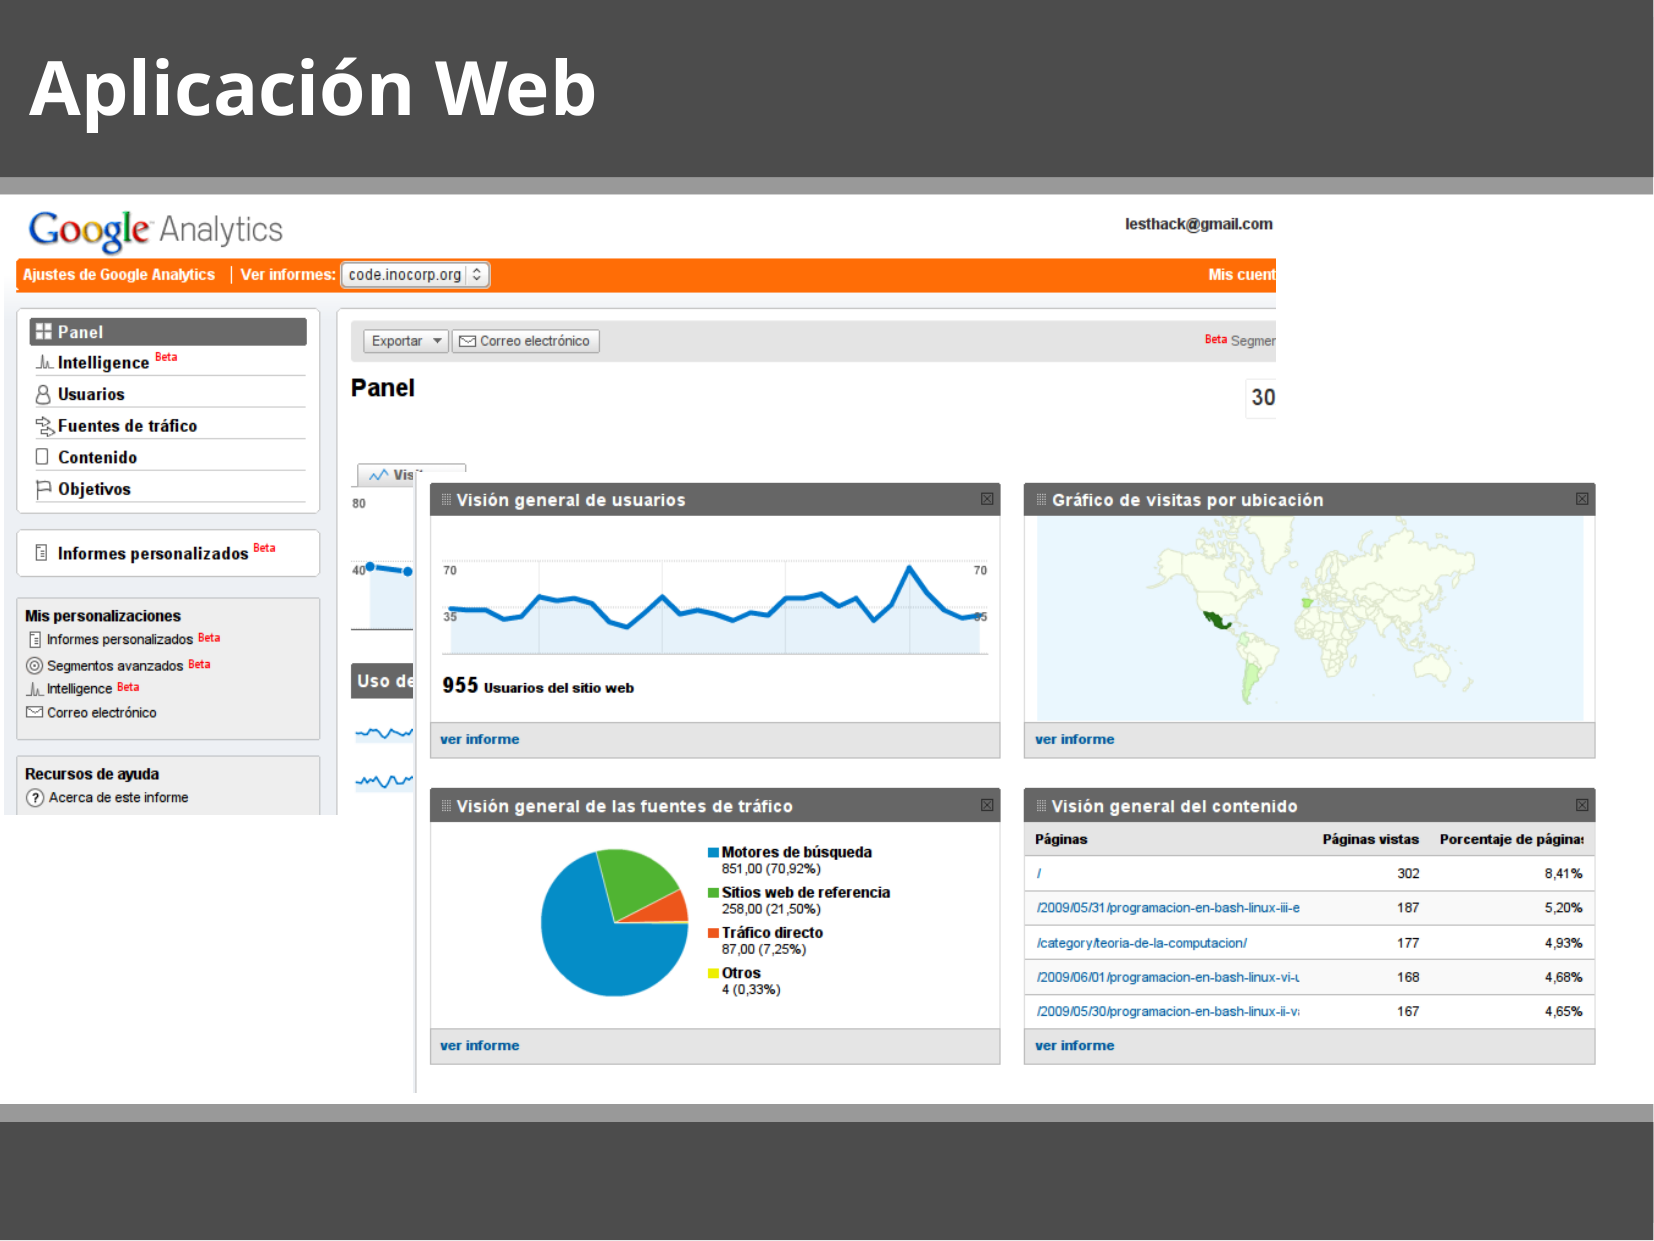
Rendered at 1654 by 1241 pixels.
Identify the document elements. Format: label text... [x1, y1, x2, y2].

title Aplicación Web [29, 15, 1654, 158]
picture [4, 208, 1597, 1093]
